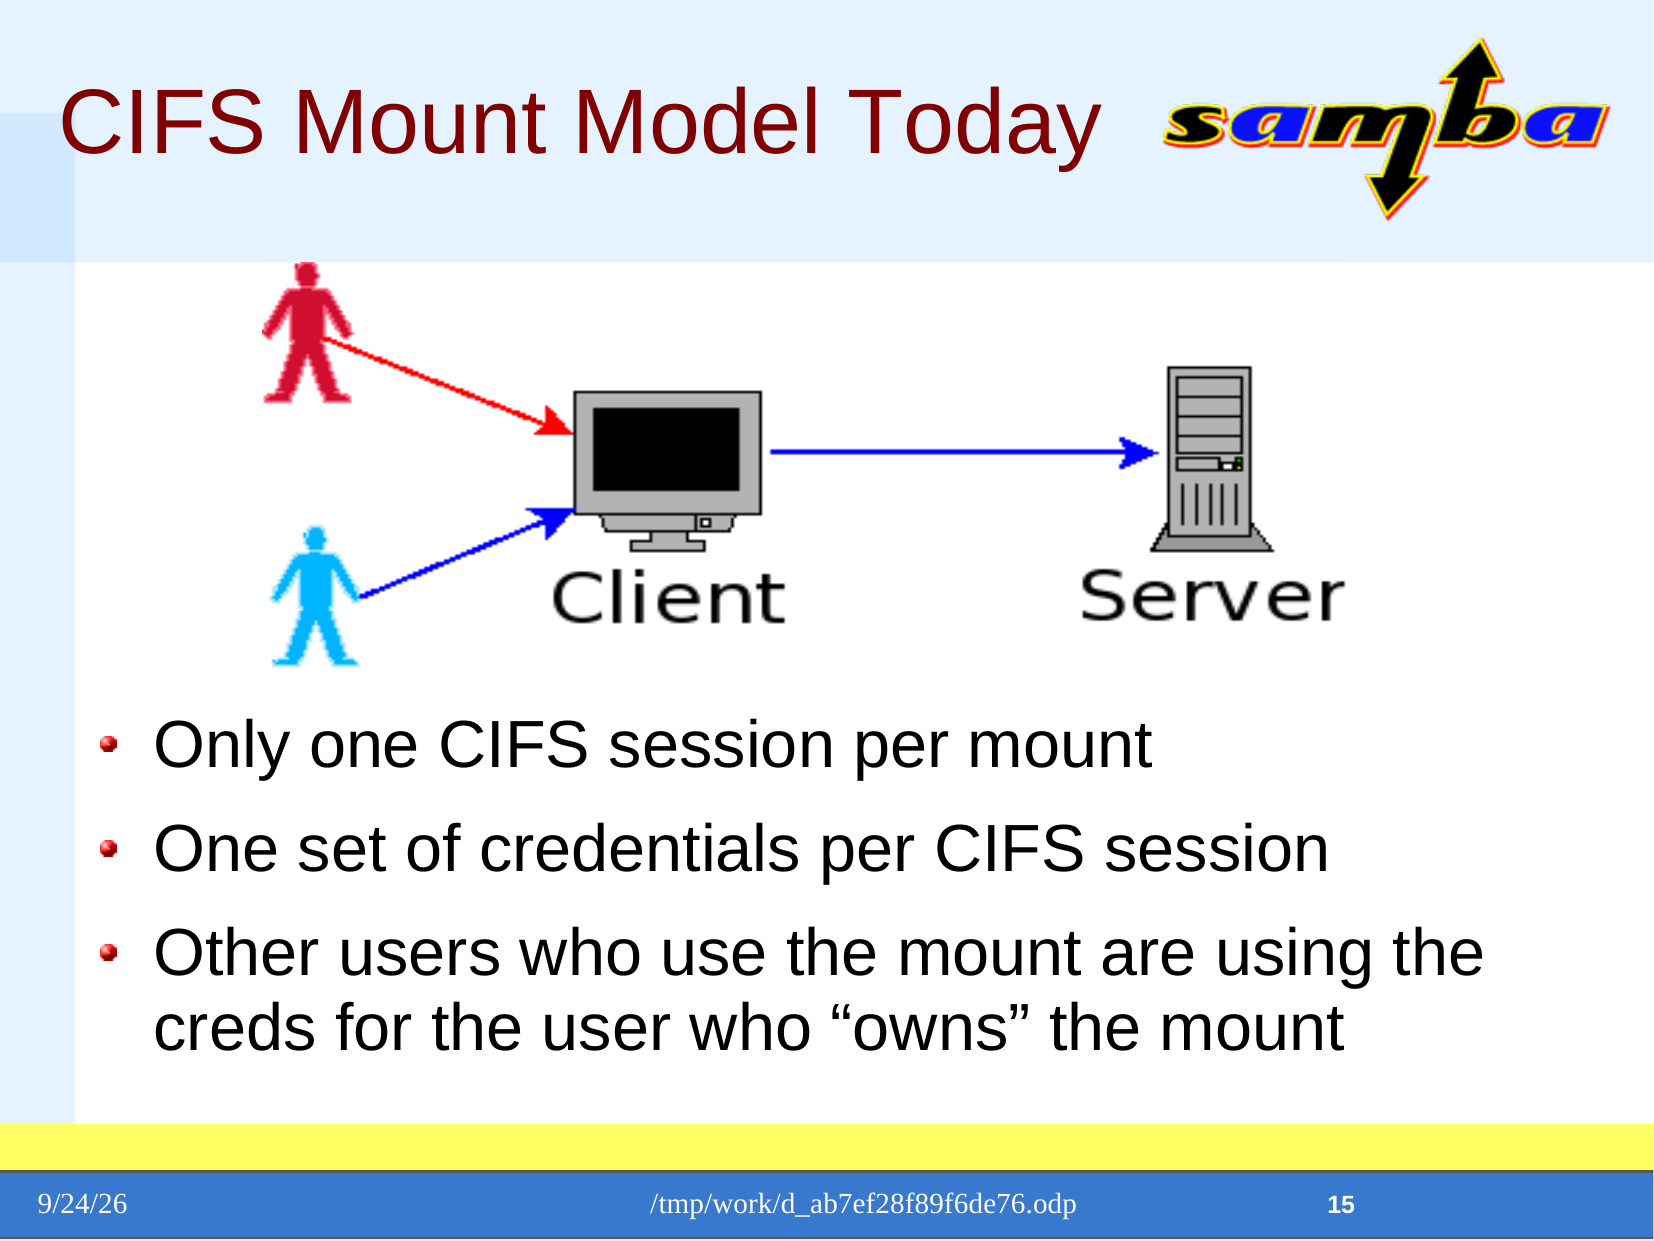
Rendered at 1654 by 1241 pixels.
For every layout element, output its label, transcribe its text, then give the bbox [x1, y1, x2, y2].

list Only one CIFS session per mount One set of credentials per CIFS session Other users who use the mount are using the creds for the user who “owns” the mount [82, 706, 1571, 1073]
picture [0, 1124, 1654, 1241]
picture [1163, 37, 1613, 225]
picture [262, 262, 1351, 676]
title CIFS Mount Model Today [0, 7, 1163, 238]
picture [793, 1227, 799, 1238]
